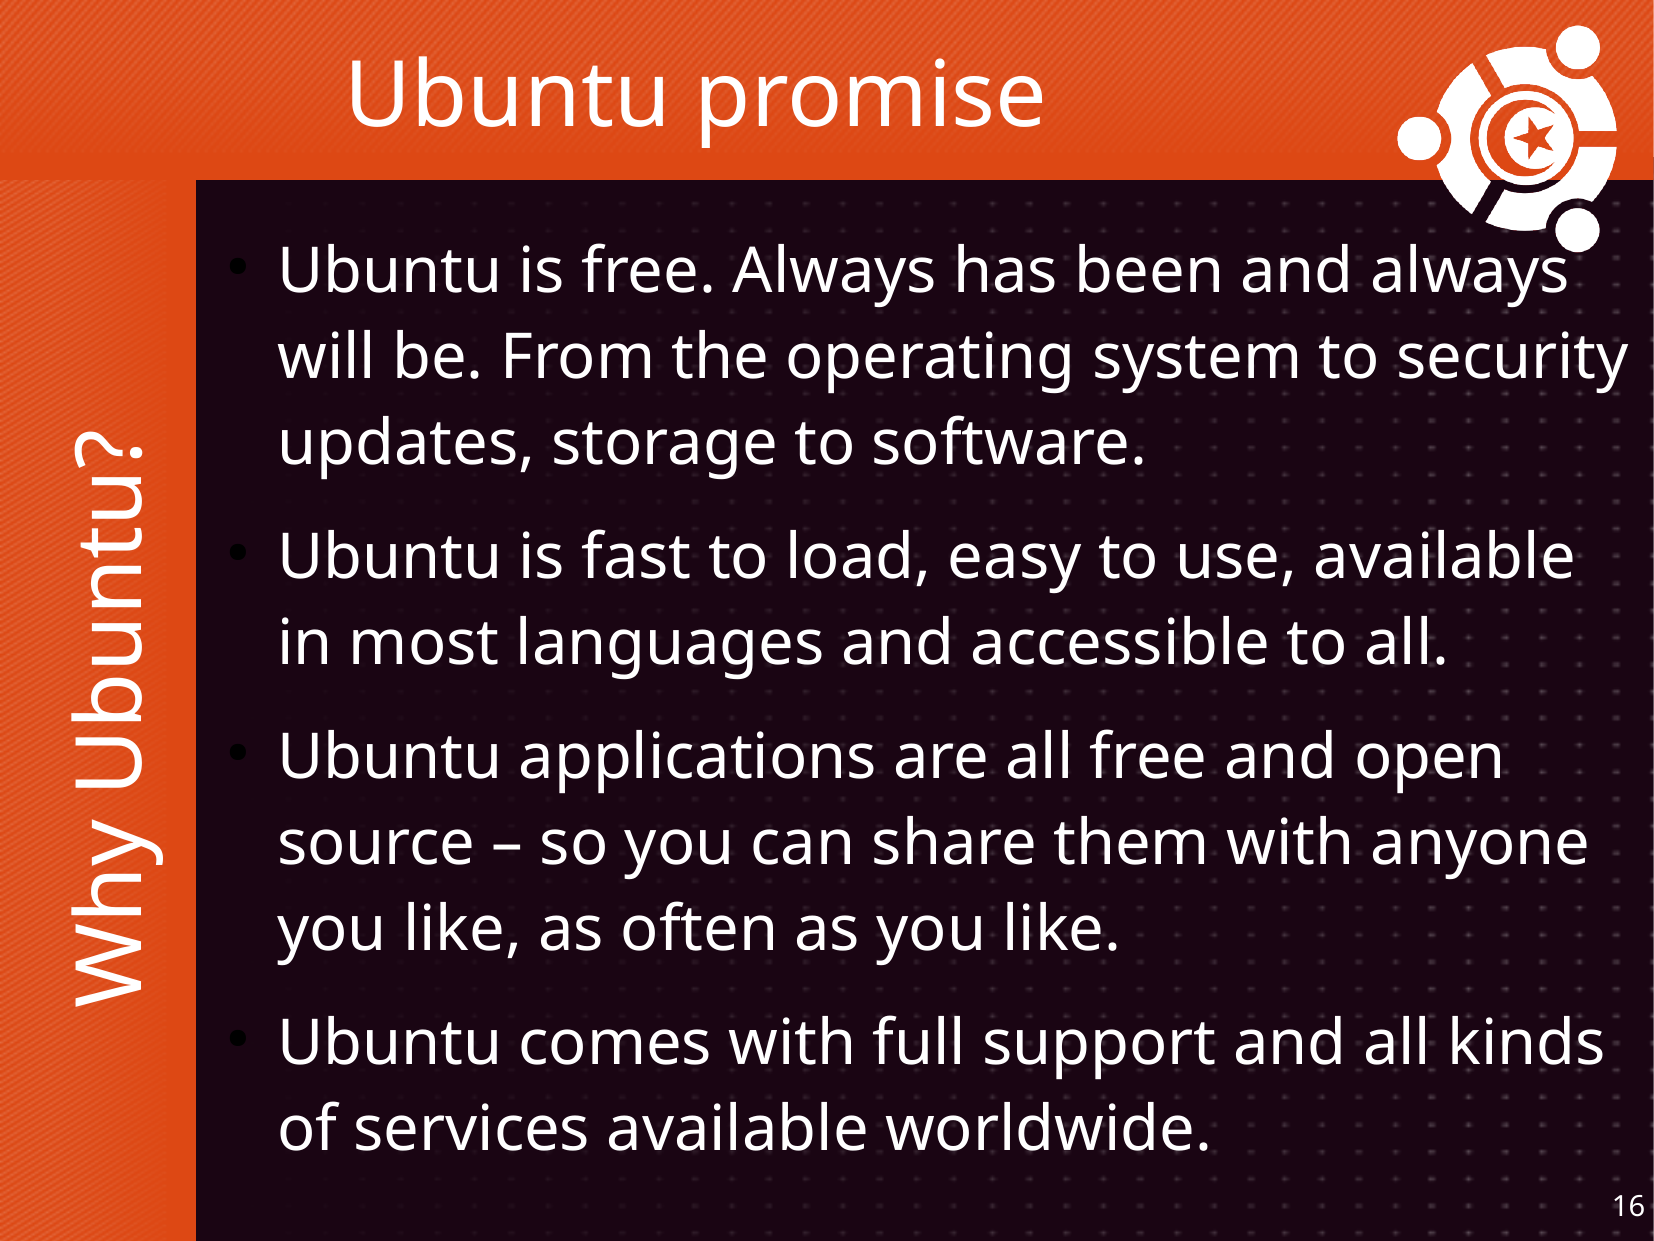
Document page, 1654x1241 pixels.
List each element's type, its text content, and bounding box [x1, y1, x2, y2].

title Why Ubuntu? [17, 210, 196, 1229]
title Ubuntu promise [0, 2, 1394, 181]
picture [0, 0, 1654, 1241]
list Ubuntu is free. Always has been and always will be. From the operating system to security updates, storage to software. Ubuntu is fast to load, easy to use, available in most languages and accessible to all. Ubuntu applications are all free and open source – so you can share them with anyone you like, as often as you like. Ubuntu comes with full support and all kinds of services available worldwide. [210, 225, 1639, 1186]
